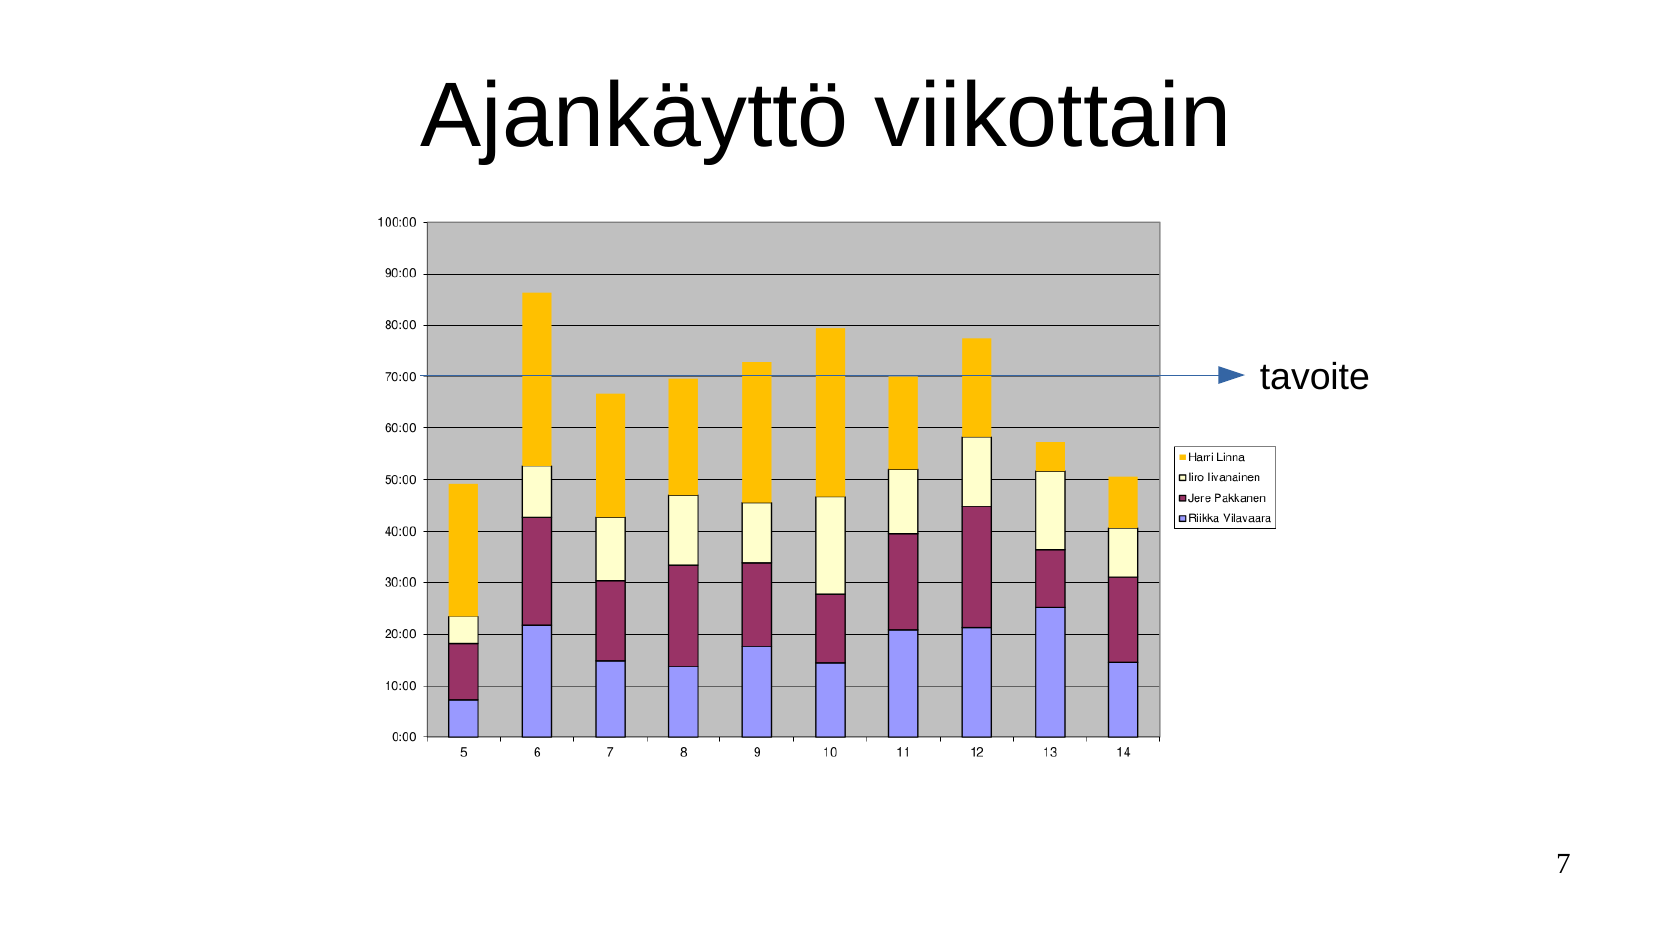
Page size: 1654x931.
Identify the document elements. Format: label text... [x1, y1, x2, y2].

title Ajankäyttö viikottain [82, 37, 1571, 193]
picture [378, 217, 1276, 758]
text_box tavoite [1245, 348, 1411, 406]
